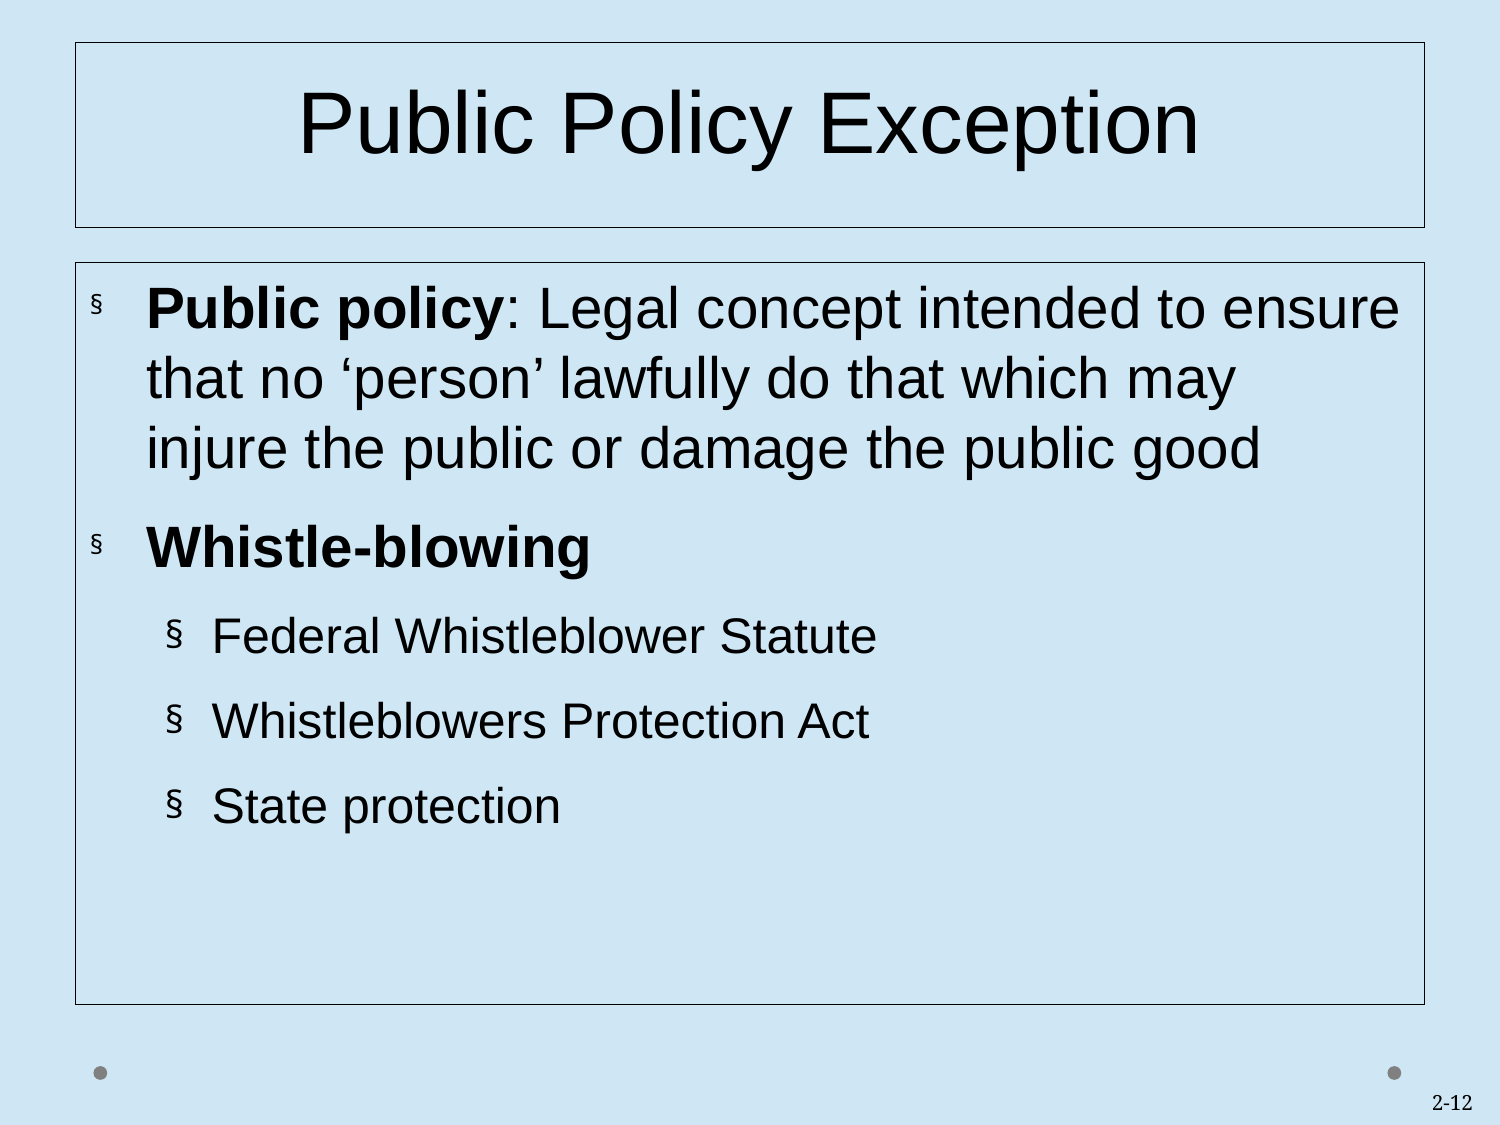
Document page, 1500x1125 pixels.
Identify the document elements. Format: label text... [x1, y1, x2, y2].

title Public Policy Exception [75, 42, 1425, 228]
list Public policy: Legal concept intended to ensure that no ‘person’ lawfully do that which may injure the public or damage the public good Whistle-blowing Federal Whistleblower Statute Whistleblowers Protection Act State protection [75, 262, 1425, 1005]
